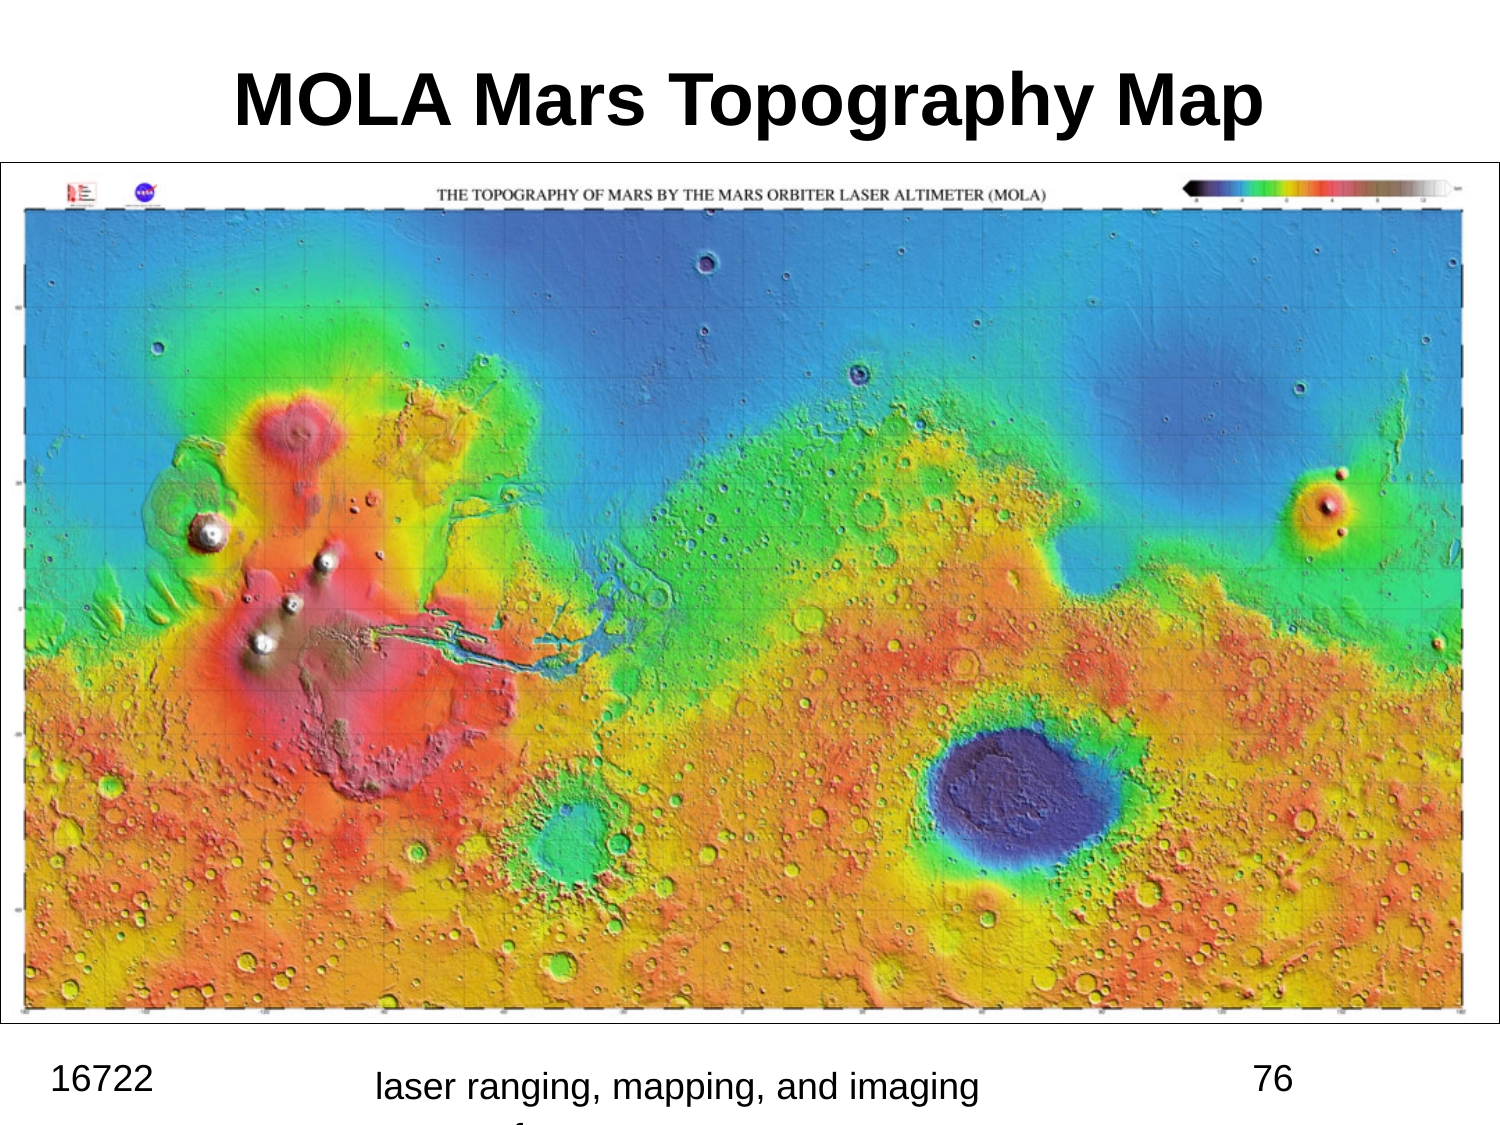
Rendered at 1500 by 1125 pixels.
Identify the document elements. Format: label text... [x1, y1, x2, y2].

picture [0, 162, 1500, 1024]
slide_number <number>6 [1237, 1050, 1425, 1100]
footer laser ranging, mapping, and imaging systems for exploration robots [350, 1050, 1100, 1100]
title MOLA Mars Topography Map [24, 37, 1475, 162]
slide_number 16722 [24, 1050, 350, 1100]
